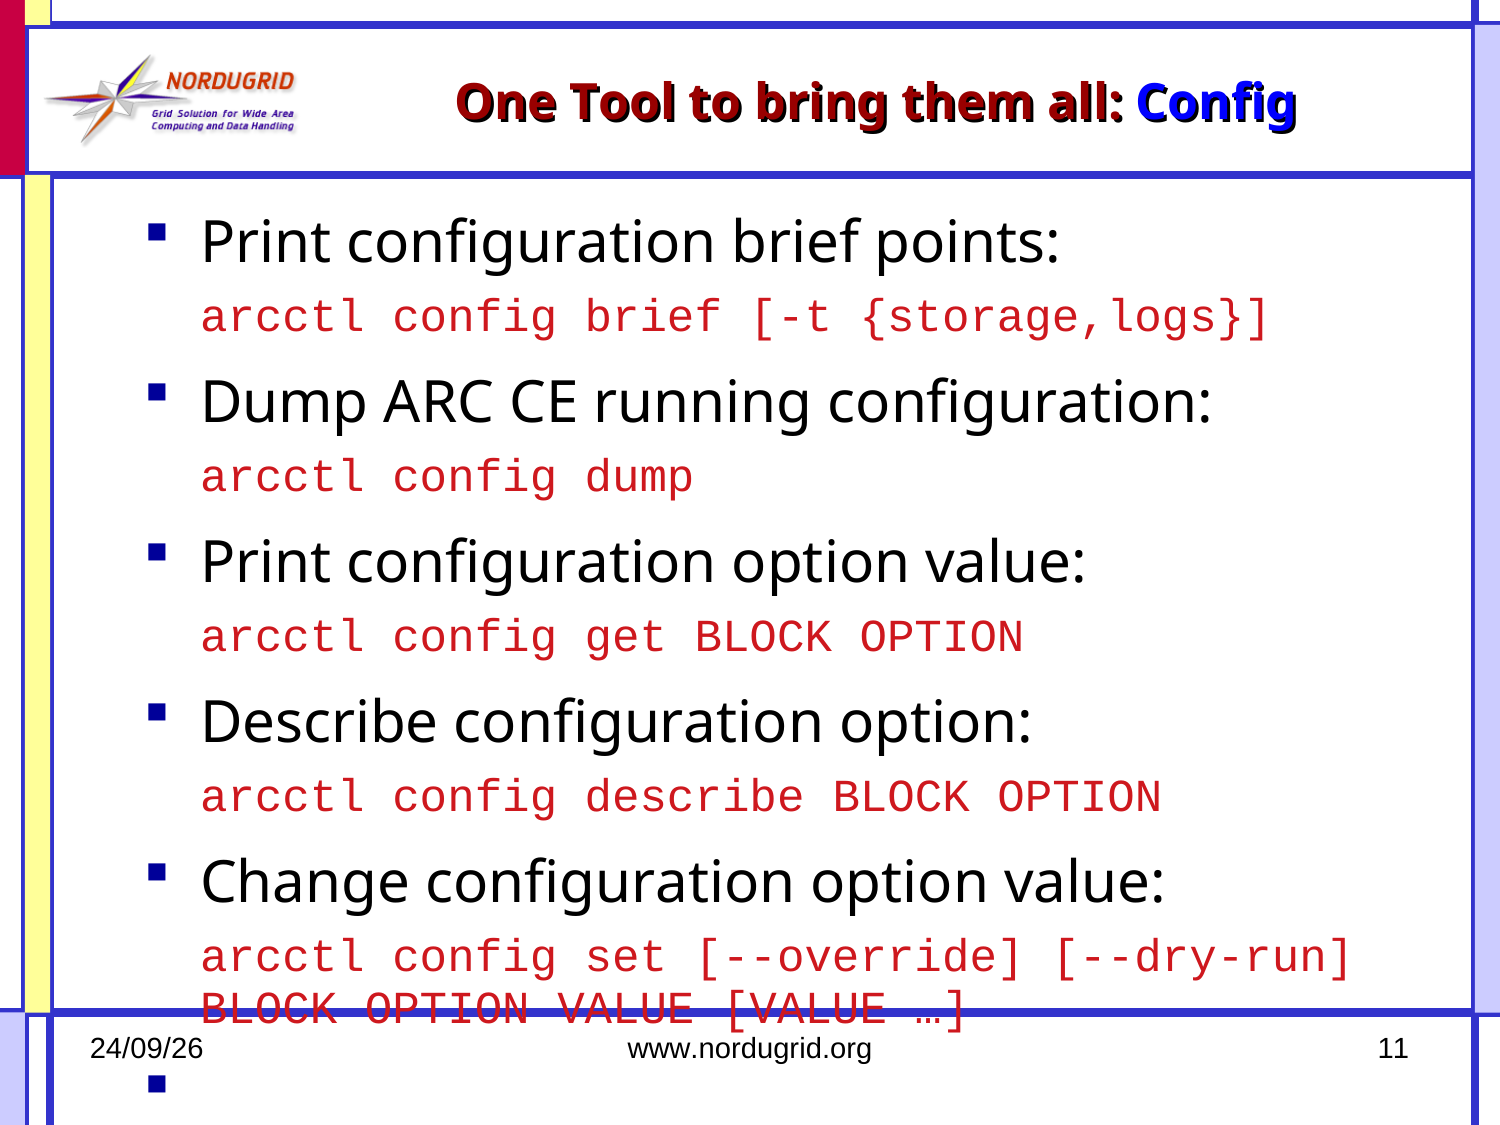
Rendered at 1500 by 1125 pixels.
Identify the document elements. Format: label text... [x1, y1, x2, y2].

picture [40, 49, 301, 148]
list Print configuration brief points: arcctl config brief [-t {storage,logs}] Dump ARC CE running configuration: arcctl config dump Print configuration option value: arcctl config get BLOCK OPTION Describe configuration option: arcctl config describe BLOCK OPTION Change configuration option value: arcctl config set [--override] [--dry-run] BLOCK OPTION VALUE [VALUE …] [87, 200, 1426, 1063]
title One Tool to bring them all: Config [324, 17, 1428, 183]
